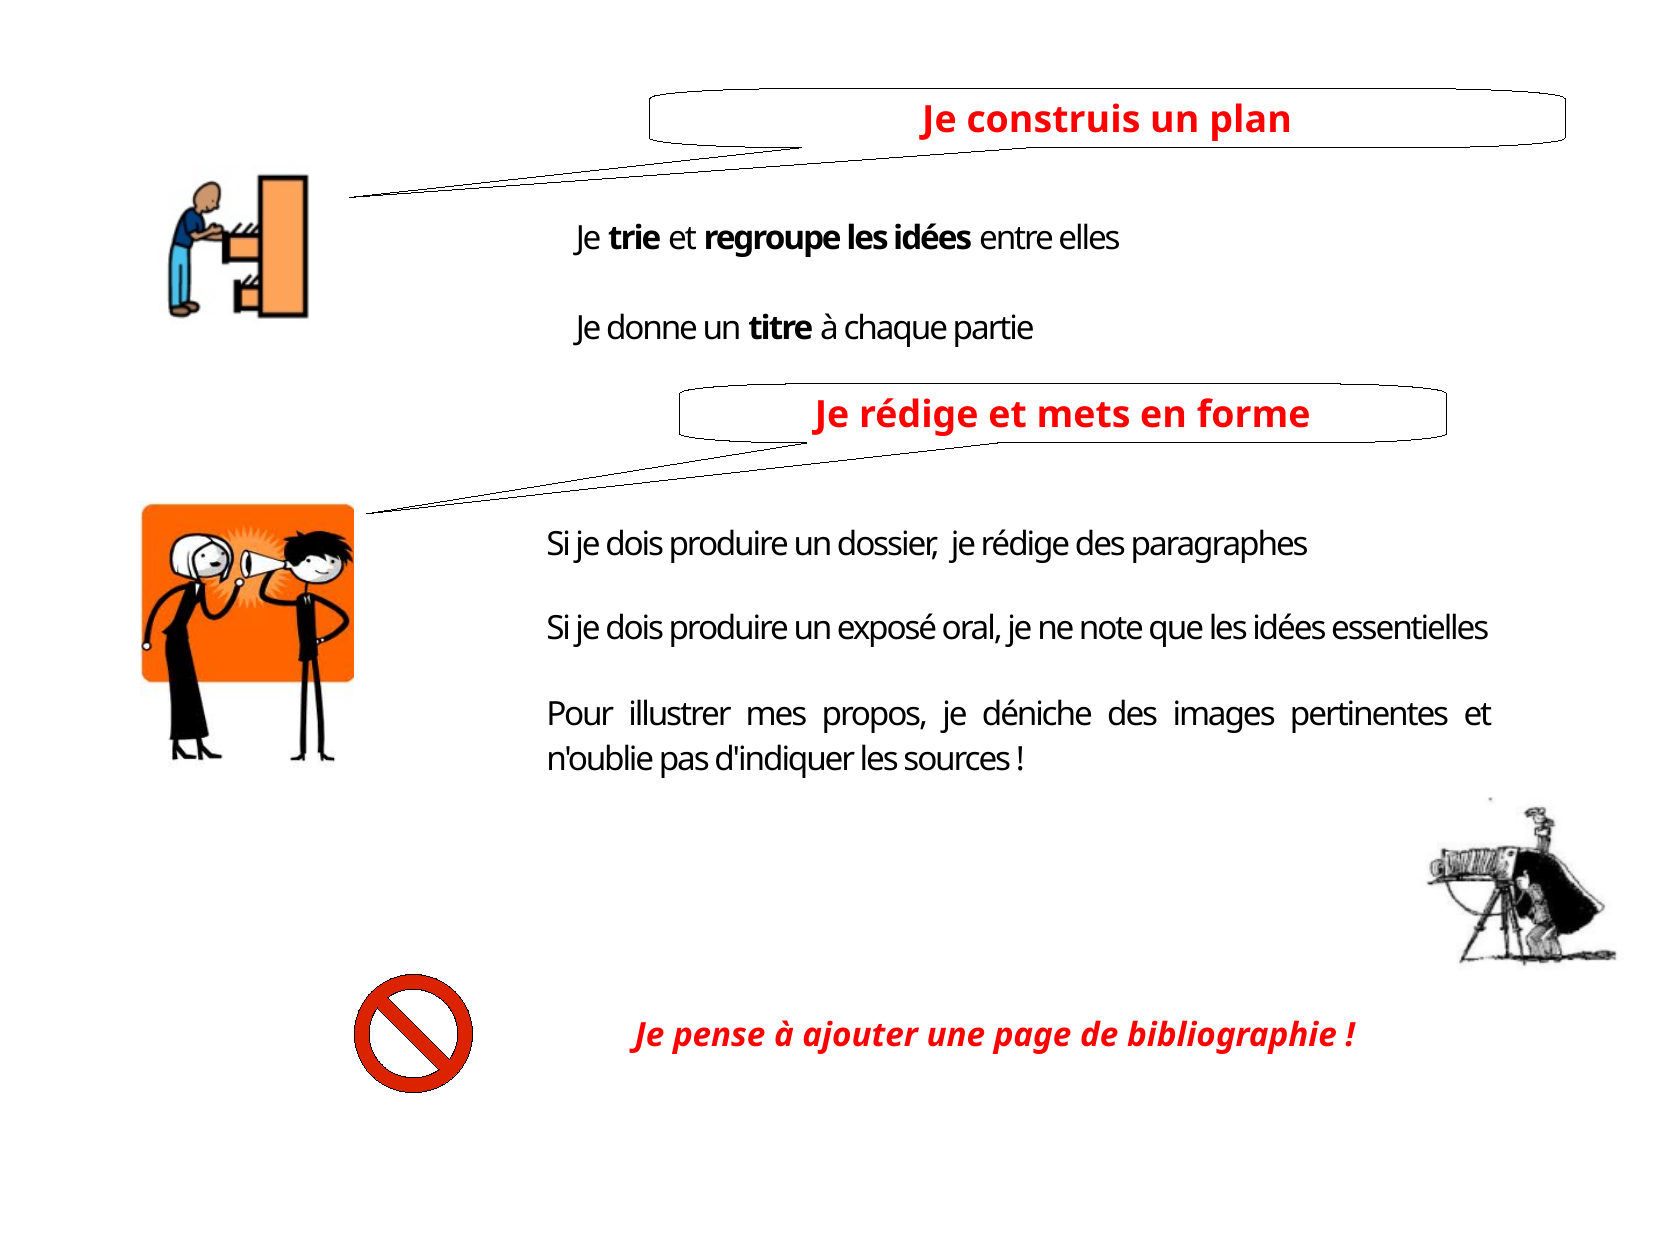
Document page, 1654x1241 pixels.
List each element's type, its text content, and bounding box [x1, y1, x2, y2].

picture [147, 166, 325, 325]
text_box Je trie et regroupe les idées entre elles Je donne un titre à chaque partie [561, 206, 1359, 361]
text_box [354, 974, 473, 1093]
picture [140, 501, 355, 768]
text_box Je pense à ajouter une page de bibliographie ! [620, 1003, 1477, 1066]
text_box Je rédige et mets en forme [366, 383, 1447, 514]
text_box Je construis un plan [349, 88, 1566, 198]
picture [1417, 797, 1625, 975]
text_box Si je dois produire un dossier, je rédige des paragraphes Si je dois produire un exposé oral, je ne note que les idées essentielles Pour illustrer mes propos, je déniche des images pertinentes et n'oublie pas d'indiquer les sources ! [531, 512, 1506, 886]
